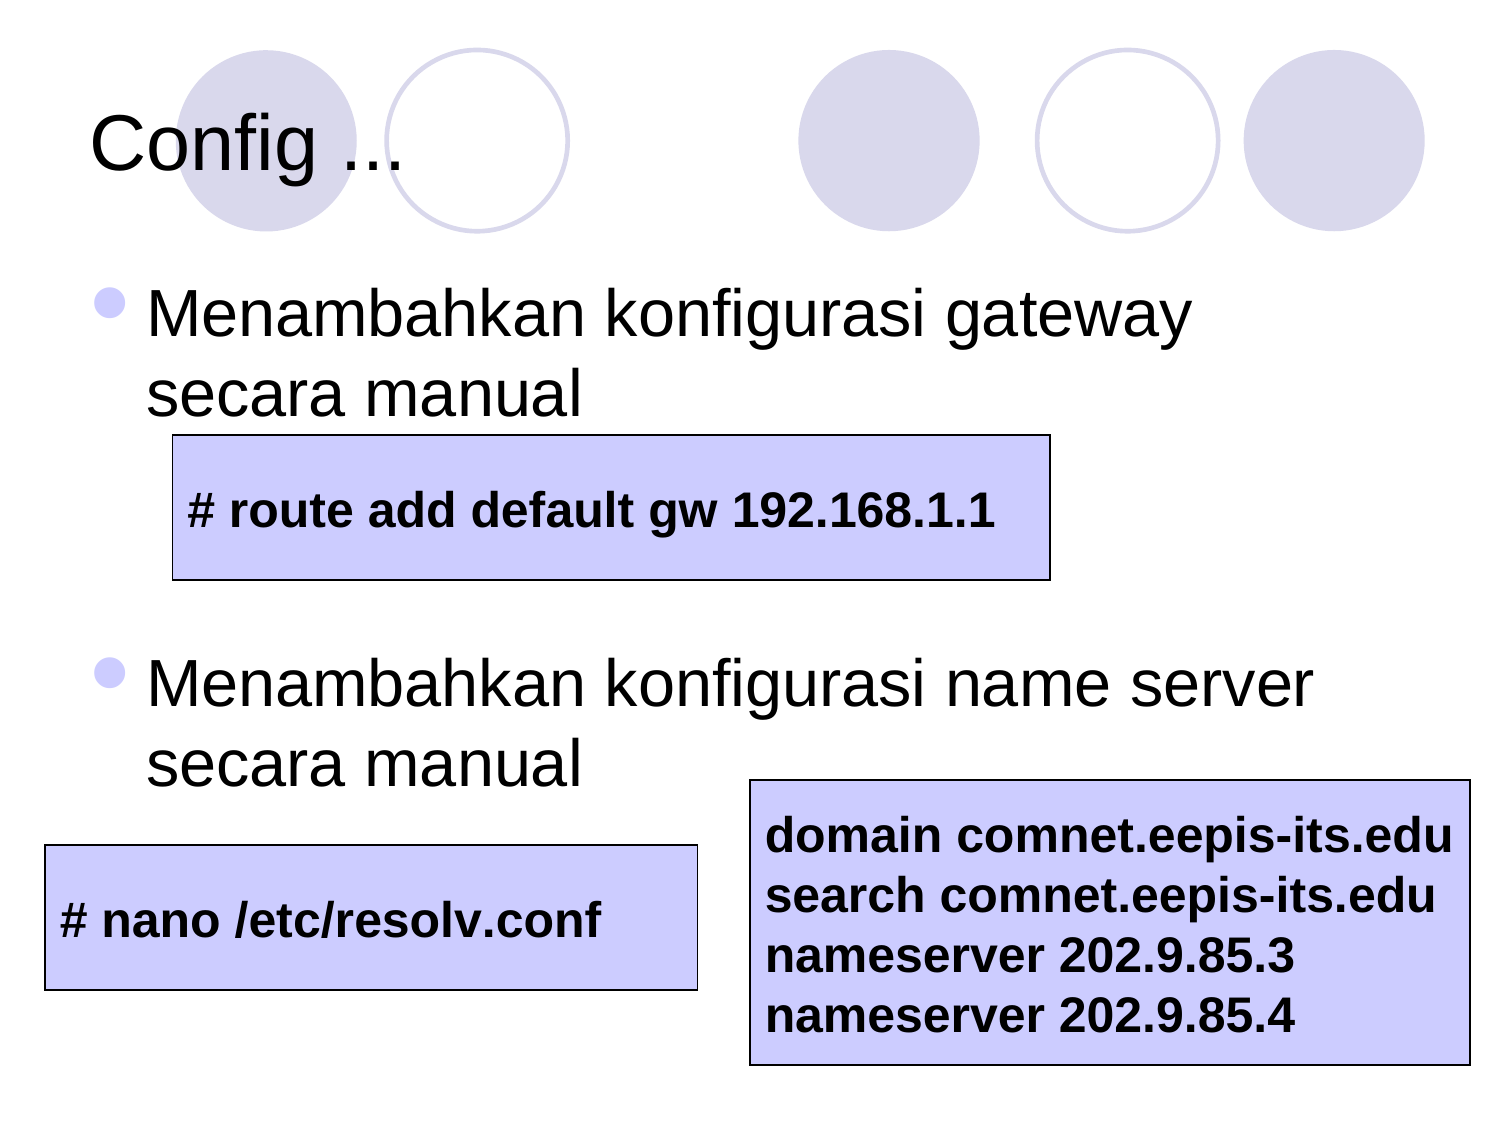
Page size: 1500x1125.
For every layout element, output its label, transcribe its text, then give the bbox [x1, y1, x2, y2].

text_box domain comnet.eepis-its.edu search comnet.eepis-its.edu nameserver 202.9.85.3 nameserver 202.9.85.4 [750, 780, 1471, 1066]
text_box # nano /etc/resolv.conf [44, 844, 698, 991]
list Menambahkan konfigurasi gateway secara manual Menambahkan konfigurasi name server secara manual [75, 262, 1426, 1125]
title Config ... [75, 45, 1426, 233]
text_box # route add default gw 192.168.1.1 [172, 435, 1050, 581]
